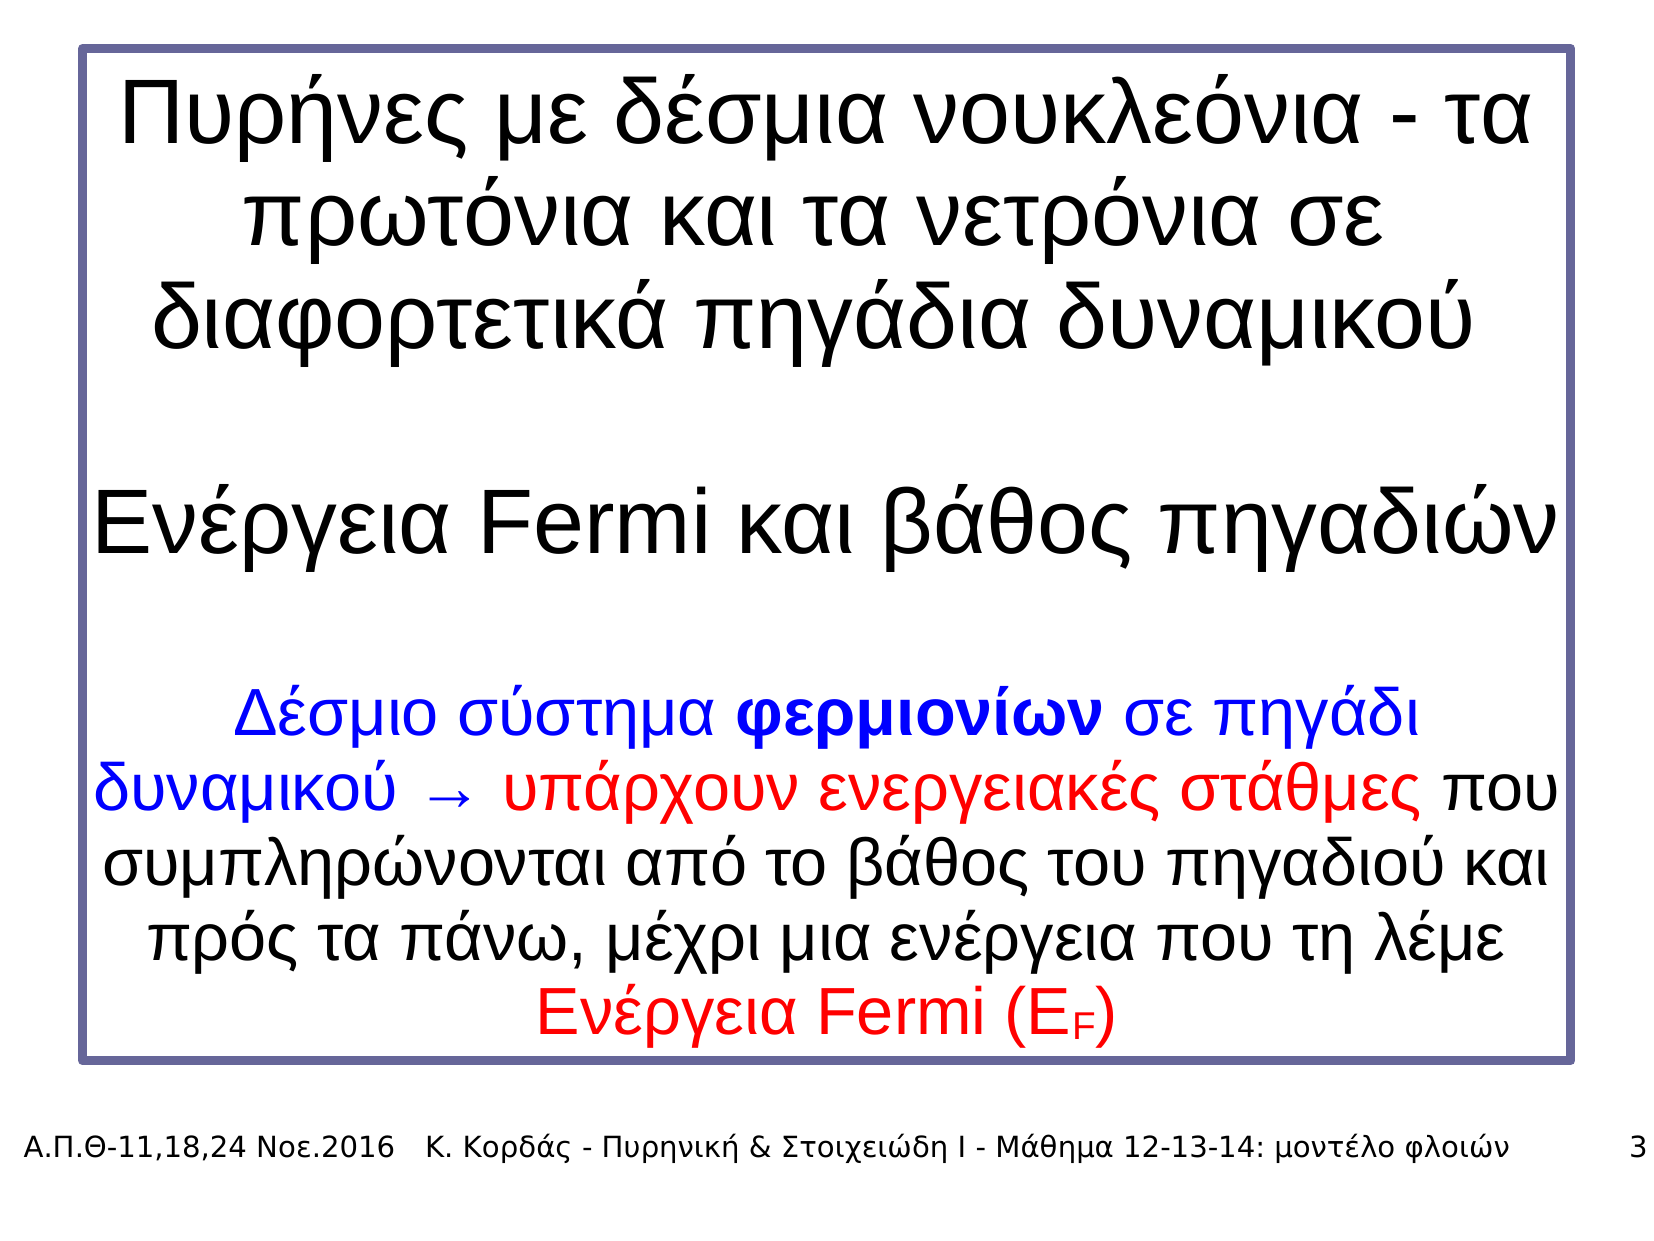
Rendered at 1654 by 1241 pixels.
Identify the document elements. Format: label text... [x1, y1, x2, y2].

title Πυρήνες με δέσμια νουκλεόνια - τα πρωτόνια και τα νετρόνια σε διαφορτετικά πηγάδια δυναμικού Ενέργεια Fermi και βάθος πηγαδιών Δέσμιο σύστημα φερμιονίων σε πηγάδι δυναμικού → υπάρχουν ενεργειακές στάθμες που συμπληρώνονται από το βάθος του πηγαδιού και πρός τα πάνω, μέχρι μια ενέργεια που τη λέμε Ενέργεια Fermi (ΕF) [82, 48, 1571, 1061]
